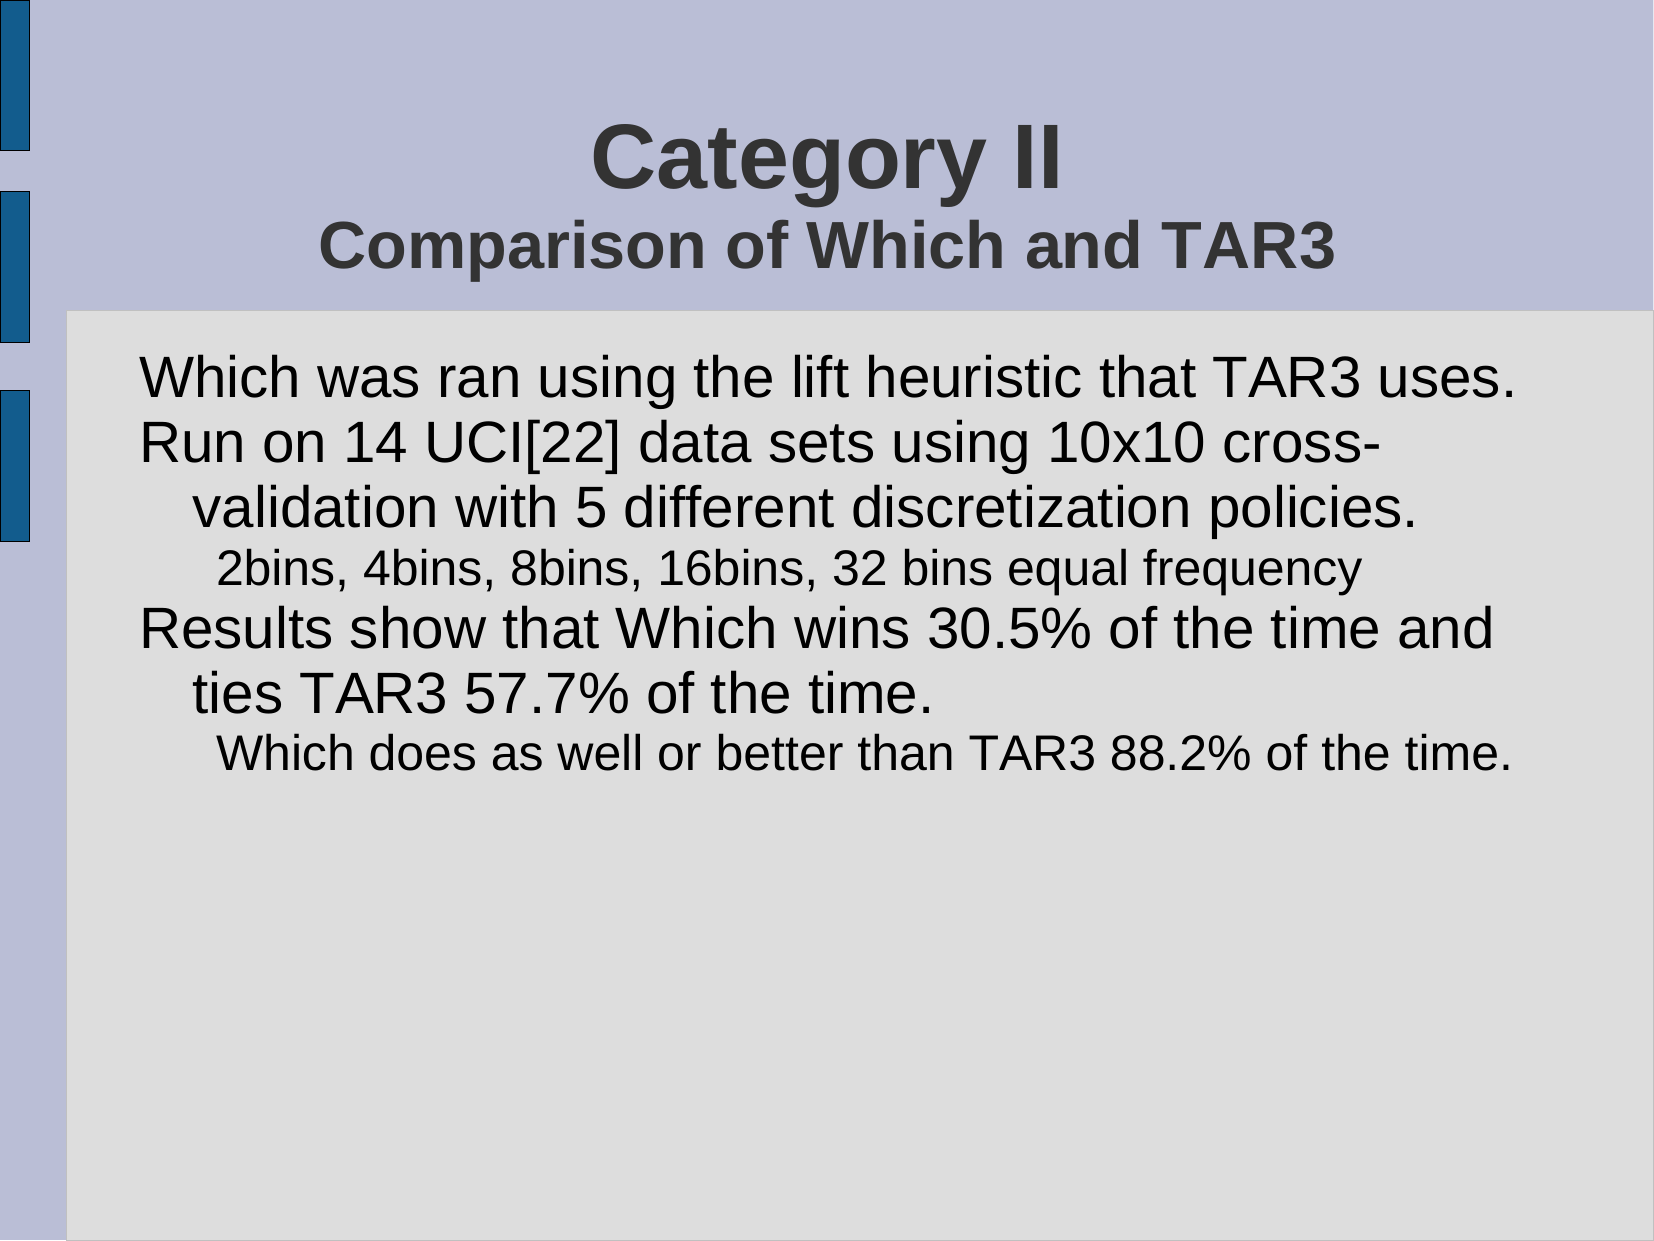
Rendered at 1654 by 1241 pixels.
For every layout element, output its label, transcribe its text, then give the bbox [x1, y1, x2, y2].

title Category II Comparison of Which and TAR3 [121, 91, 1534, 299]
list Which was ran using the lift heuristic that TAR3 uses. Run on 14 UCI[22] data sets using 10x10 cross-validation with 5 different discretization policies. 2bins, 4bins, 8bins, 16bins, 32 bins equal frequency Results show that Which wins 30.5% of the time and ties TAR3 57.7% of the time. Which does as well or better than TAR3 88.2% of the time. [121, 344, 1534, 1127]
